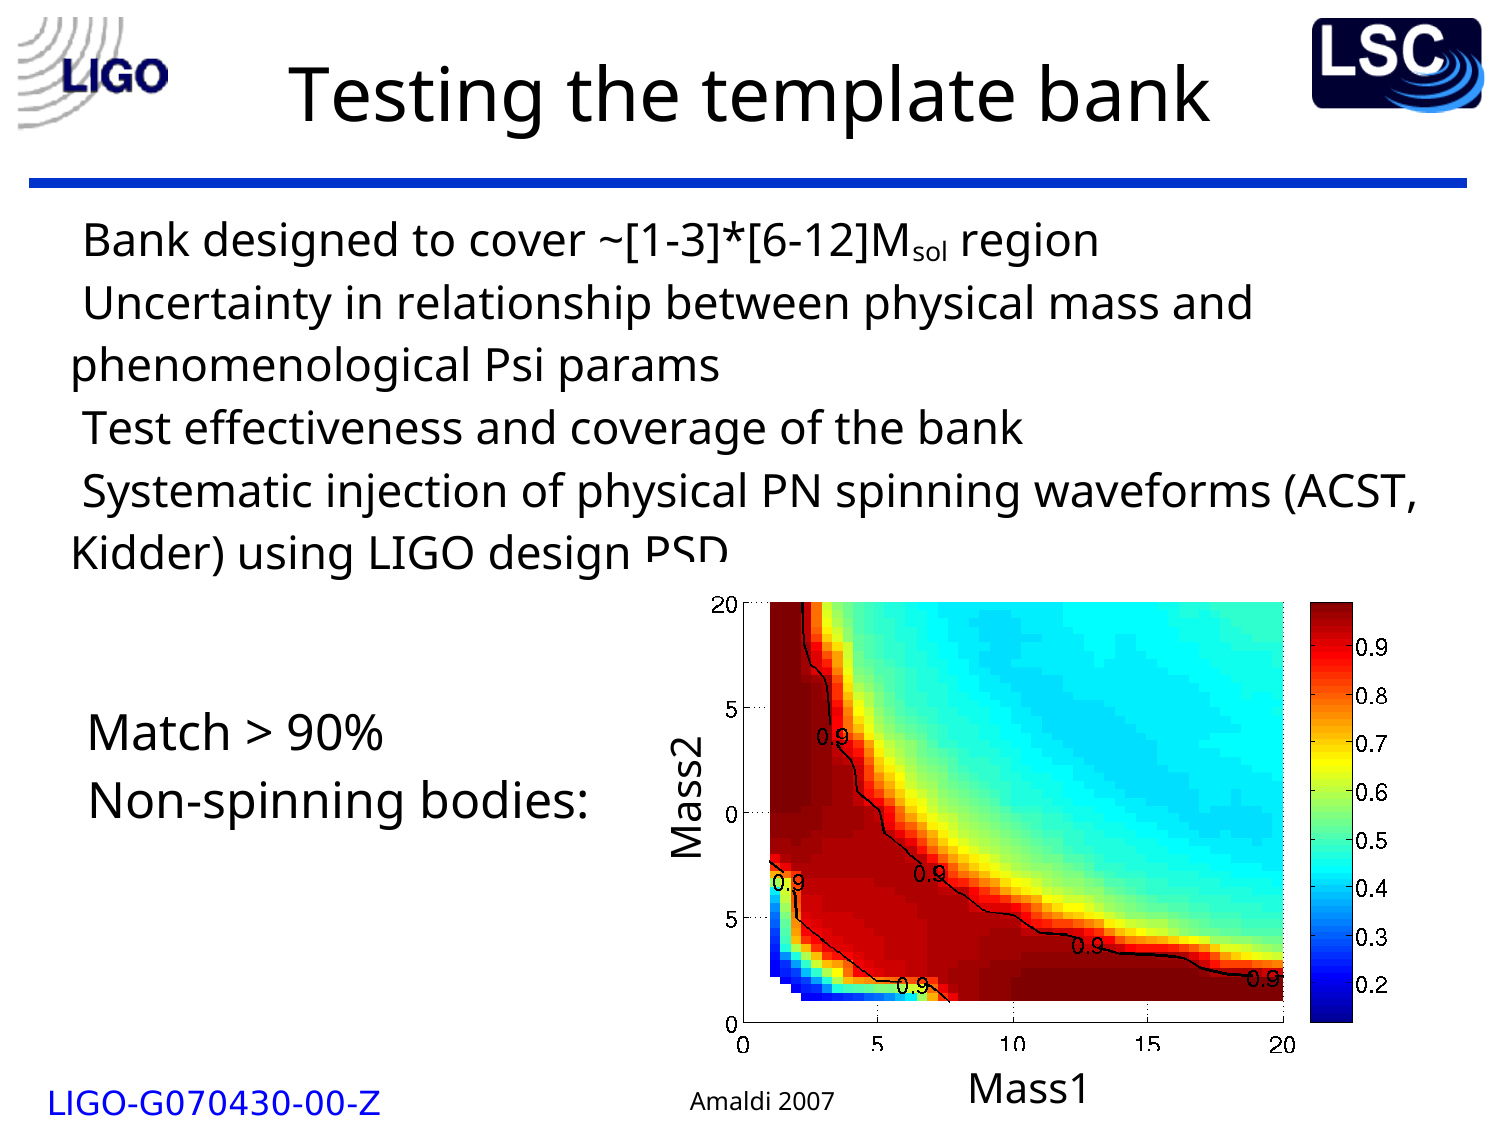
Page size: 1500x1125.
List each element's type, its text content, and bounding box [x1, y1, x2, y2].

title Testing the template bank [75, 21, 1425, 164]
picture [17, 17, 168, 131]
text_box Bank designed to cover ~[1-3]*[6-12]Msol region Uncertainty in relationship between physical mass and phenomenological Psi params Test effectiveness and coverage of the bank Systematic injection of physical PN spinning waveforms (ACST, Kidder) using LIGO design PSD [55, 200, 1443, 563]
text_box Mass1 [850, 1051, 1220, 1117]
picture [645, 562, 1396, 1088]
picture [1312, 18, 1485, 113]
text_box Match > 90% Non-spinning bodies: [59, 689, 645, 826]
text_box Mass2 [648, 614, 714, 983]
